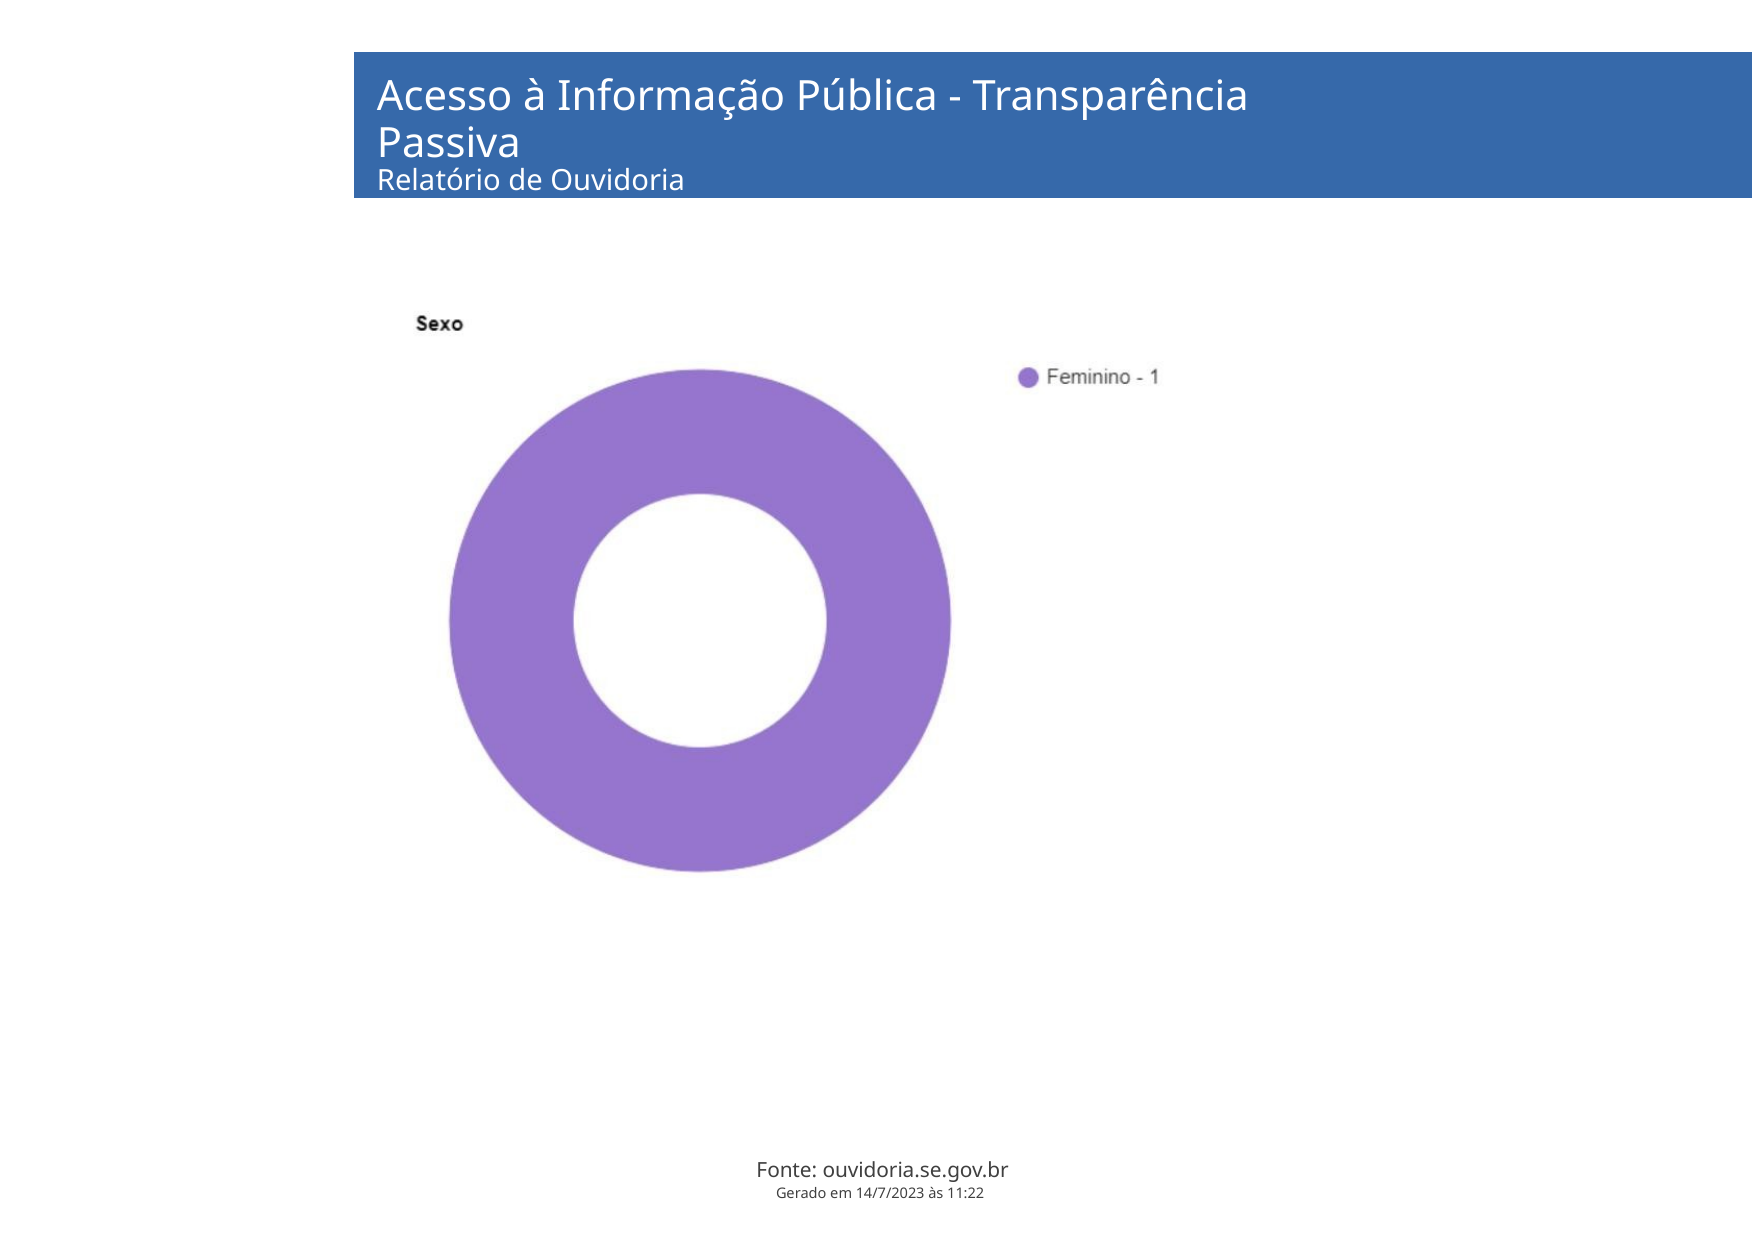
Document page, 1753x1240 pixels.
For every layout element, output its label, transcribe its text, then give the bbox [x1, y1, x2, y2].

text_box Acesso à Informação Pública - Transparência Passiva Relatório de Ouvidoria SETUR - Maio a Maio de 2023 [376, 72, 1403, 228]
text_box Fonte: ouvidoria.se.gov.br Gerado em 14/7/2023 às 11:22 [756, 1158, 1023, 1202]
text_box [155, 211, 1599, 1028]
text_box [354, 52, 1752, 198]
